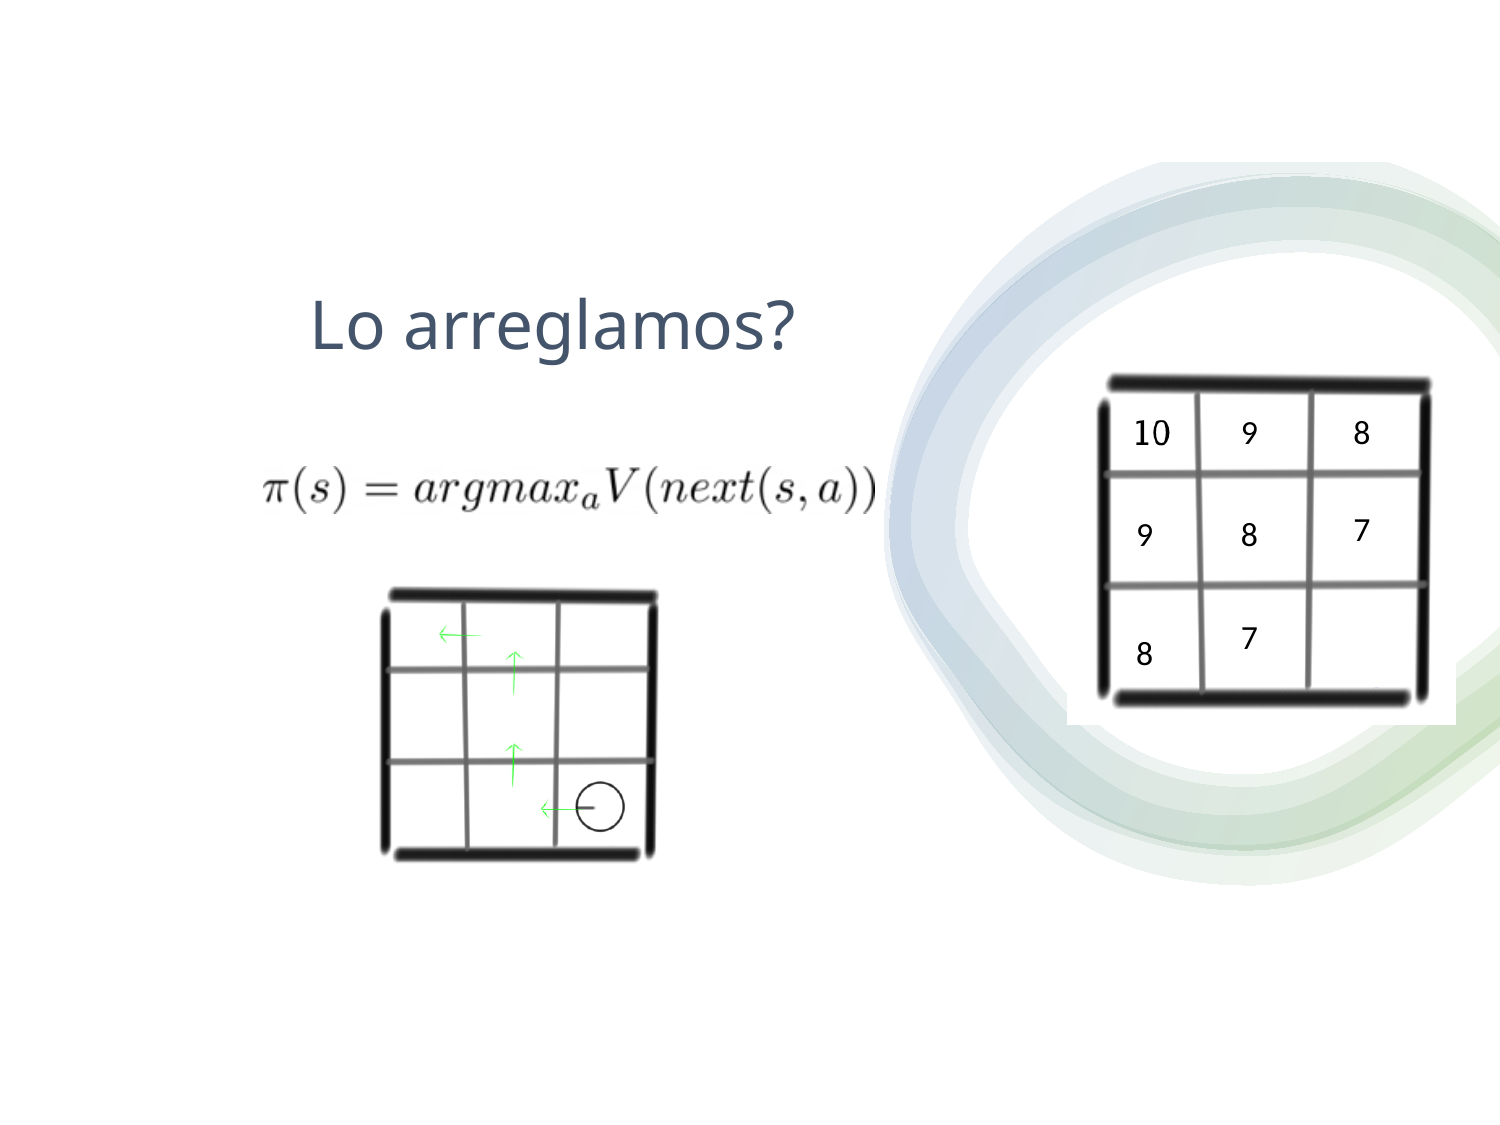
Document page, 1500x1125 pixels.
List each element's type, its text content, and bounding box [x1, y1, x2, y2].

picture [1067, 344, 1456, 725]
text_box 7 [1338, 504, 1398, 557]
picture [373, 574, 664, 871]
text_box 8 [1225, 510, 1285, 563]
text_box 8 [1338, 407, 1398, 460]
text_box [209, 162, 1500, 904]
text_box 8 [1121, 629, 1180, 682]
title Lo arreglamos? [294, 249, 822, 407]
picture [263, 466, 875, 514]
text_box 9 [1225, 407, 1285, 460]
text_box 7 [1225, 613, 1285, 665]
text_box 9 [1121, 510, 1180, 563]
